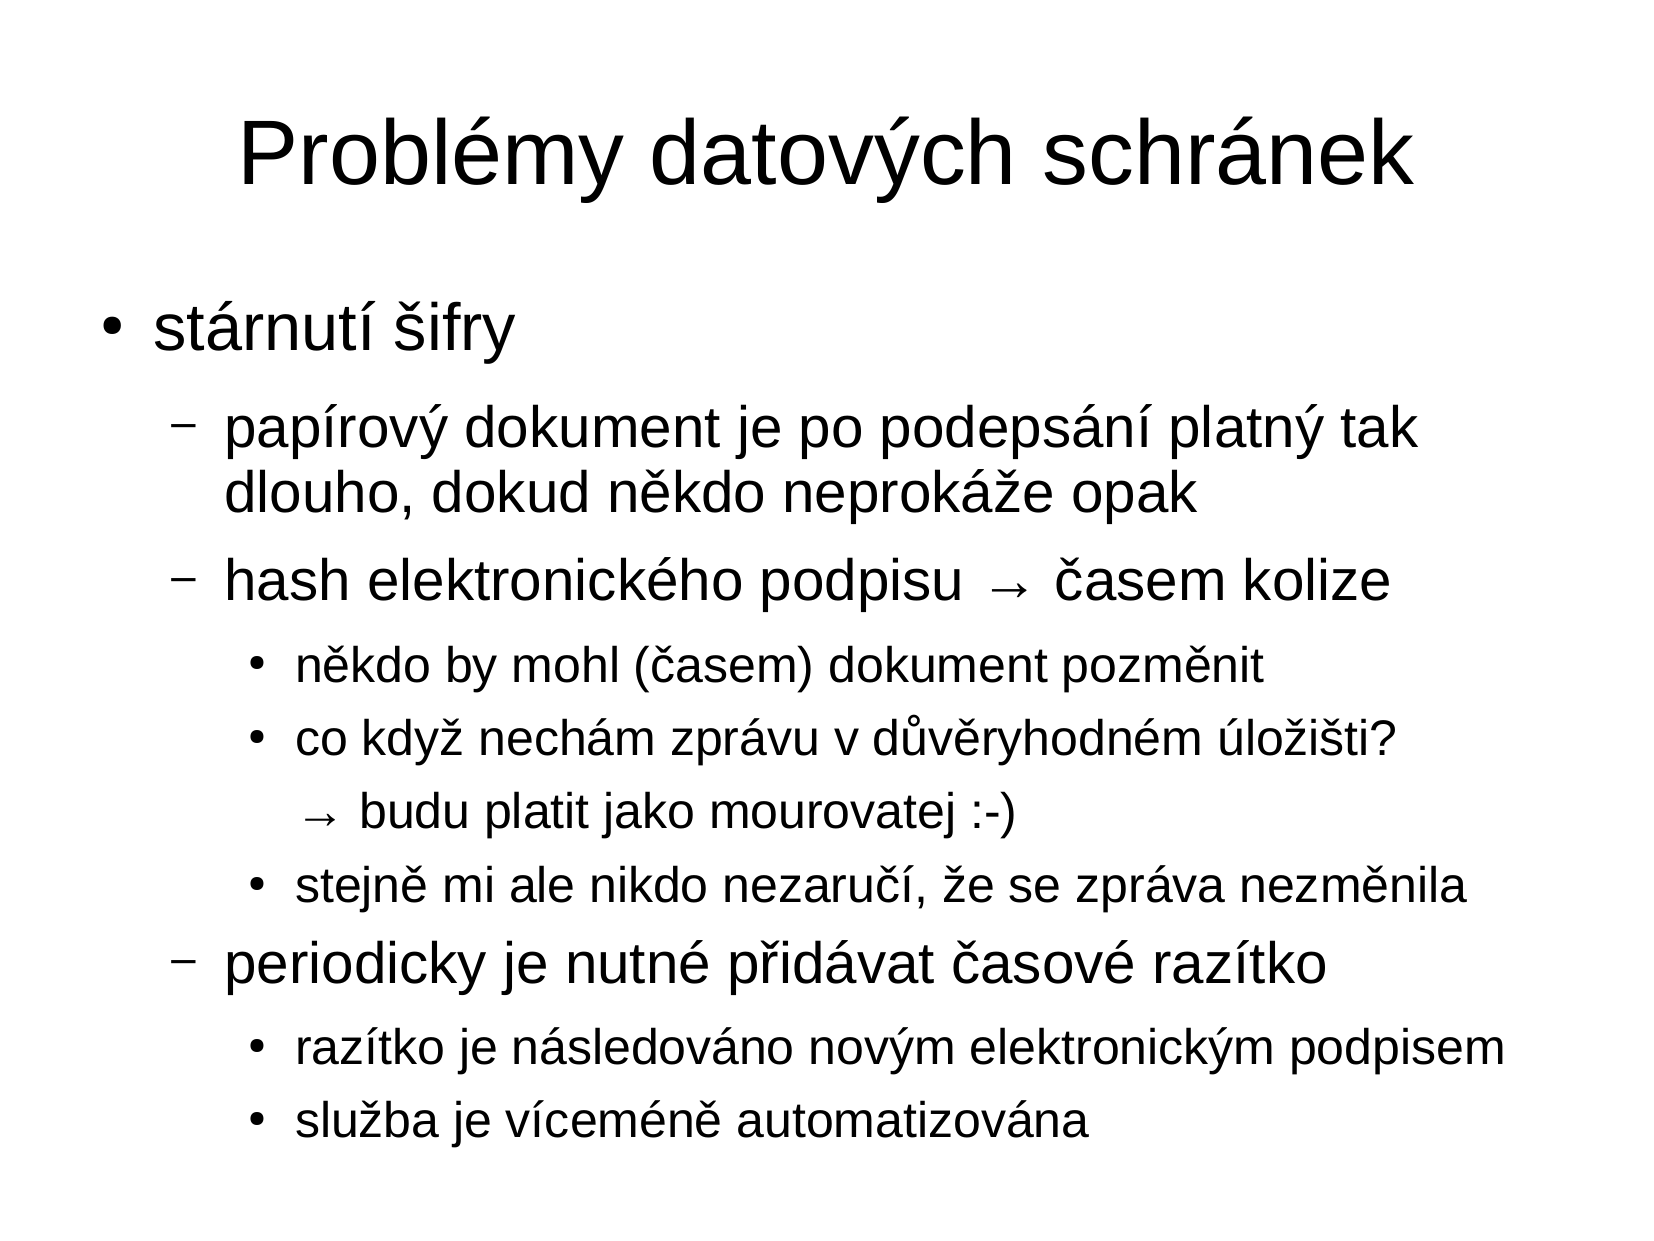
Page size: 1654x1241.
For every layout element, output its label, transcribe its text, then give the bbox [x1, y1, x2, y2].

title Problémy datových schránek [82, 49, 1571, 257]
list stárnutí šifry papírový dokument je po podepsání platný tak dlouho, dokud někdo neprokáže opak hash elektronického podpisu → časem kolize někdo by mohl (časem) dokument pozměnit co když nechám zprávu v důvěryhodném úložišti? → budu platit jako mourovatej :-) stejně mi ale nikdo nezaručí, že se zpráva nezměnila periodicky je nutné přidávat časové razítko razítko je následováno novým elektronickým podpisem služba je víceméně automatizována [82, 290, 1538, 1010]
